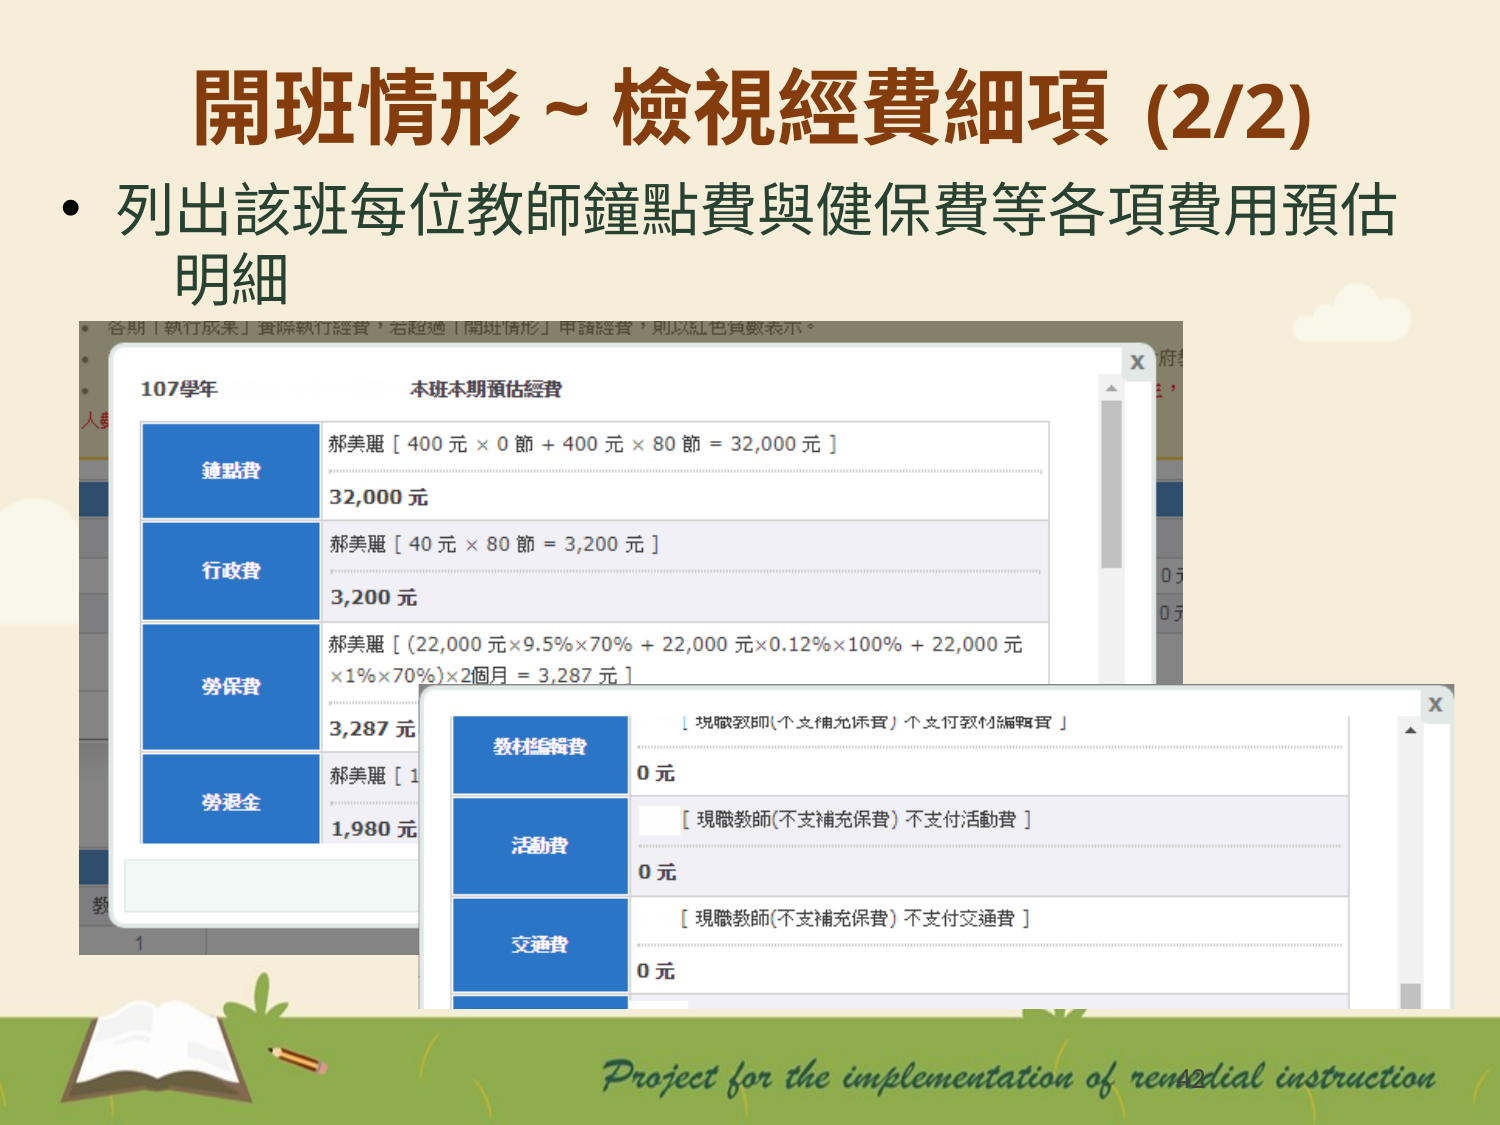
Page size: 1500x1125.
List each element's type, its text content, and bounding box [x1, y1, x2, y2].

text_box [1161, 1046, 1499, 1107]
picture [79, 321, 1455, 1009]
text_box 列出該班每位教師鐘點費與健保費等各項費用預估明細 [46, 178, 1454, 320]
title 開班情形~檢視經費細項 (2/2) [13, 45, 1491, 178]
